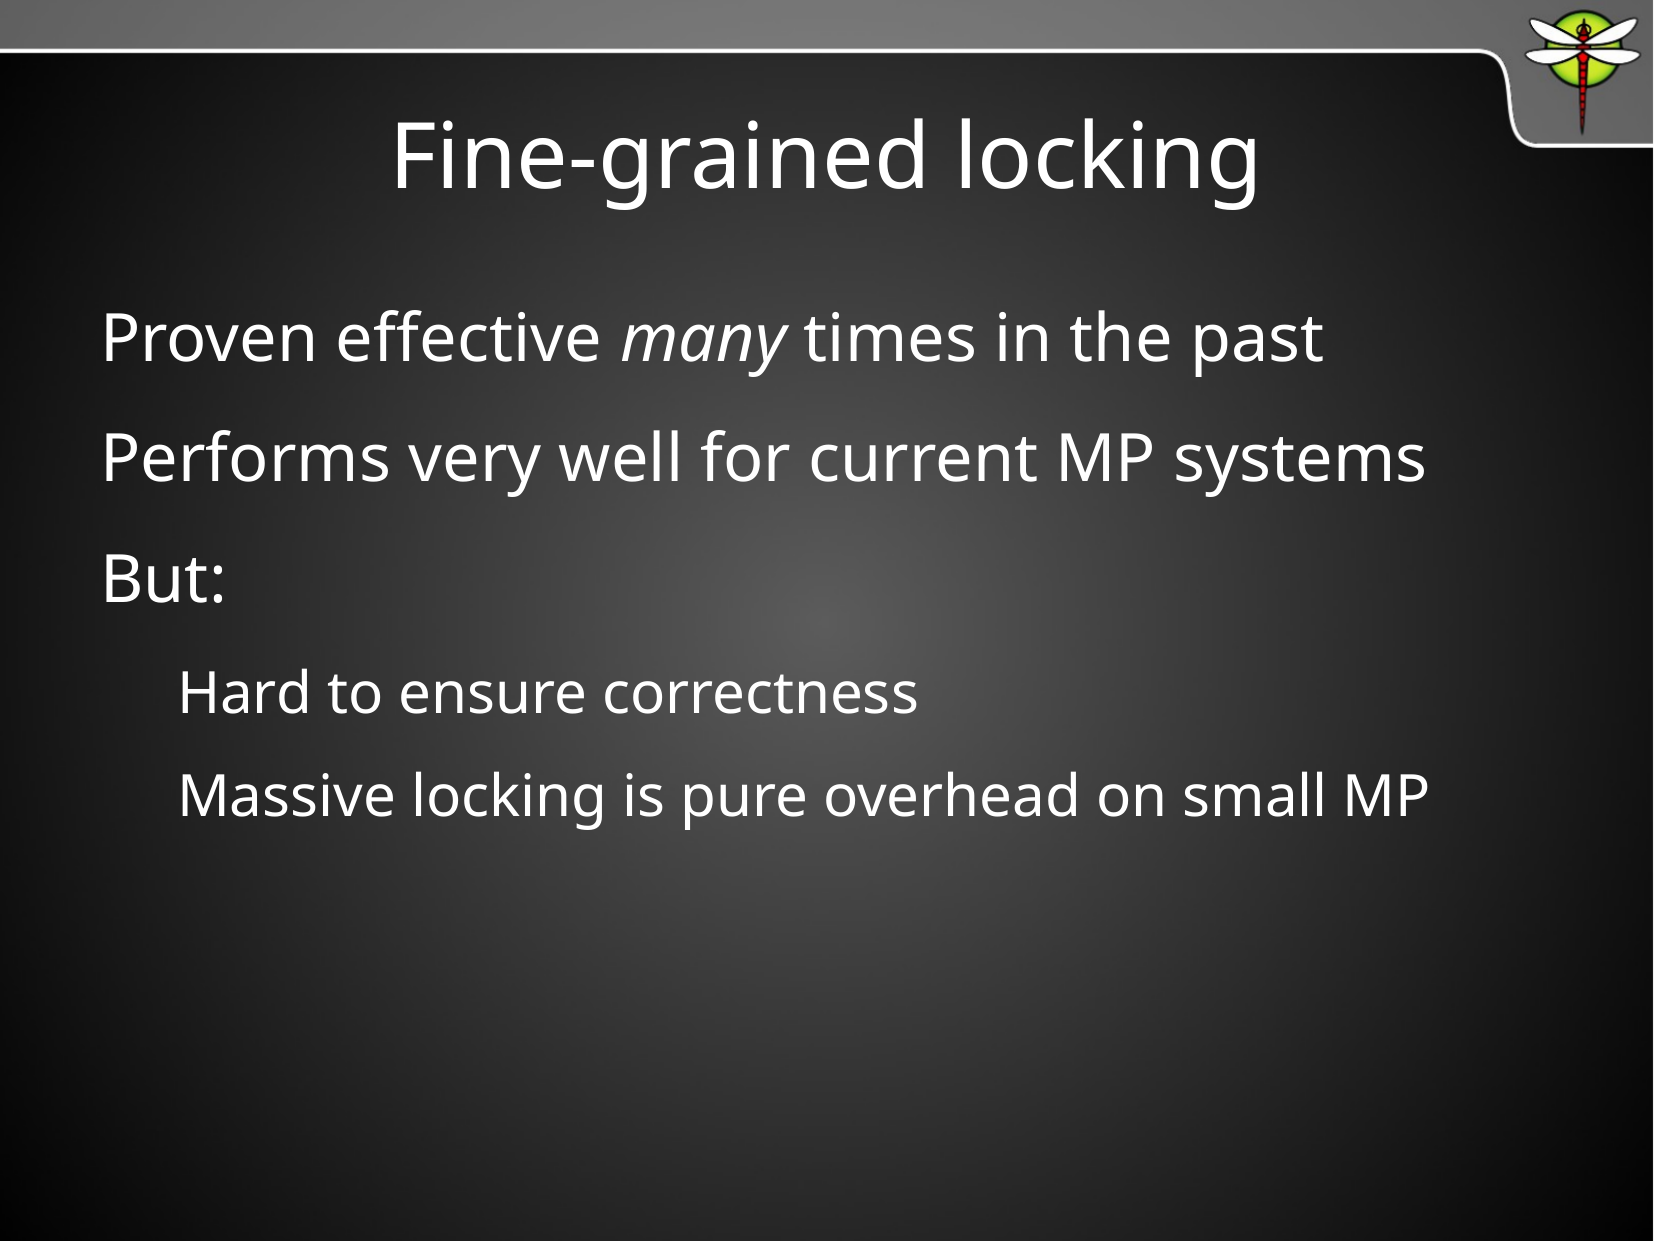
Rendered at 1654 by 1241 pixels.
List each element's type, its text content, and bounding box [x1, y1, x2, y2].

title Fine-grained locking [82, 56, 1571, 250]
list Proven effective many times in the past Performs very well for current MP systems But: Hard to ensure correctness Massive locking is pure overhead on small MP [82, 290, 1571, 1094]
picture [0, 0, 1654, 1241]
